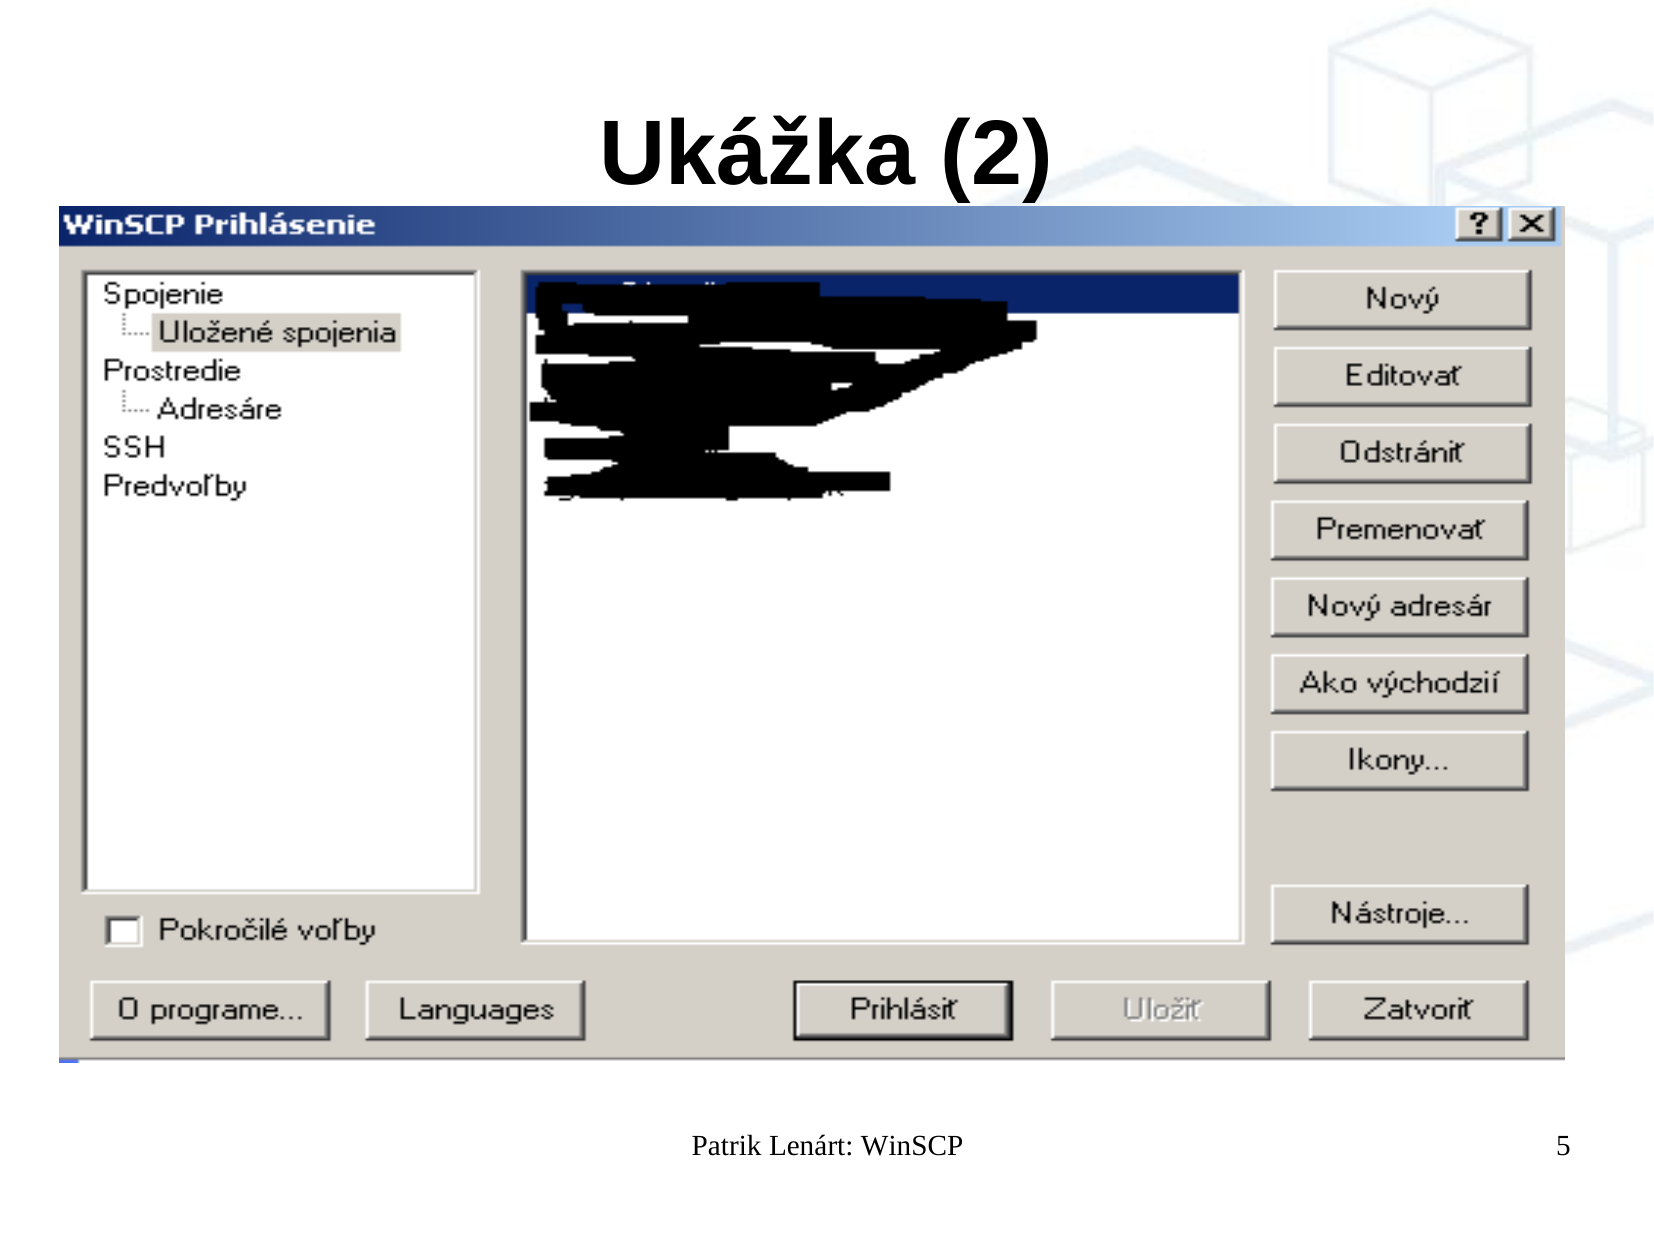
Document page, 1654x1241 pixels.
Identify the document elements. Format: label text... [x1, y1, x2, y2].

title Ukážka (2) [82, 49, 1571, 257]
subtitle Vlozit screenshot po prihlaseni na Server [82, 290, 1571, 1109]
picture [0, 0, 1654, 1241]
